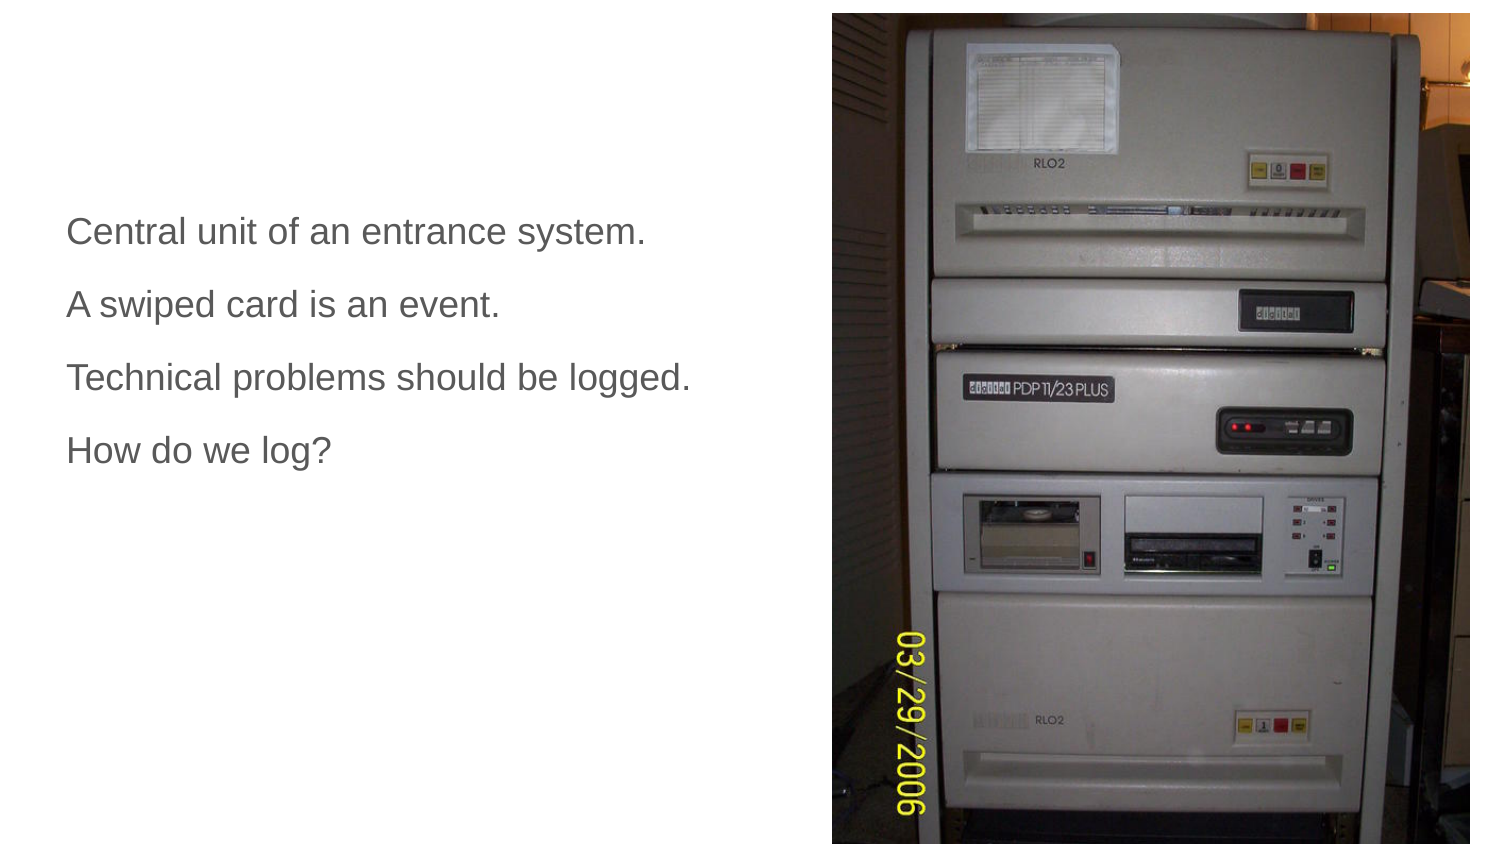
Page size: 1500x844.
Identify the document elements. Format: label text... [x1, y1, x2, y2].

list Central unit of an entrance system. A swiped card is an event. Technical problems should be logged. How do we log? [51, 189, 832, 750]
picture [832, 13, 1470, 844]
